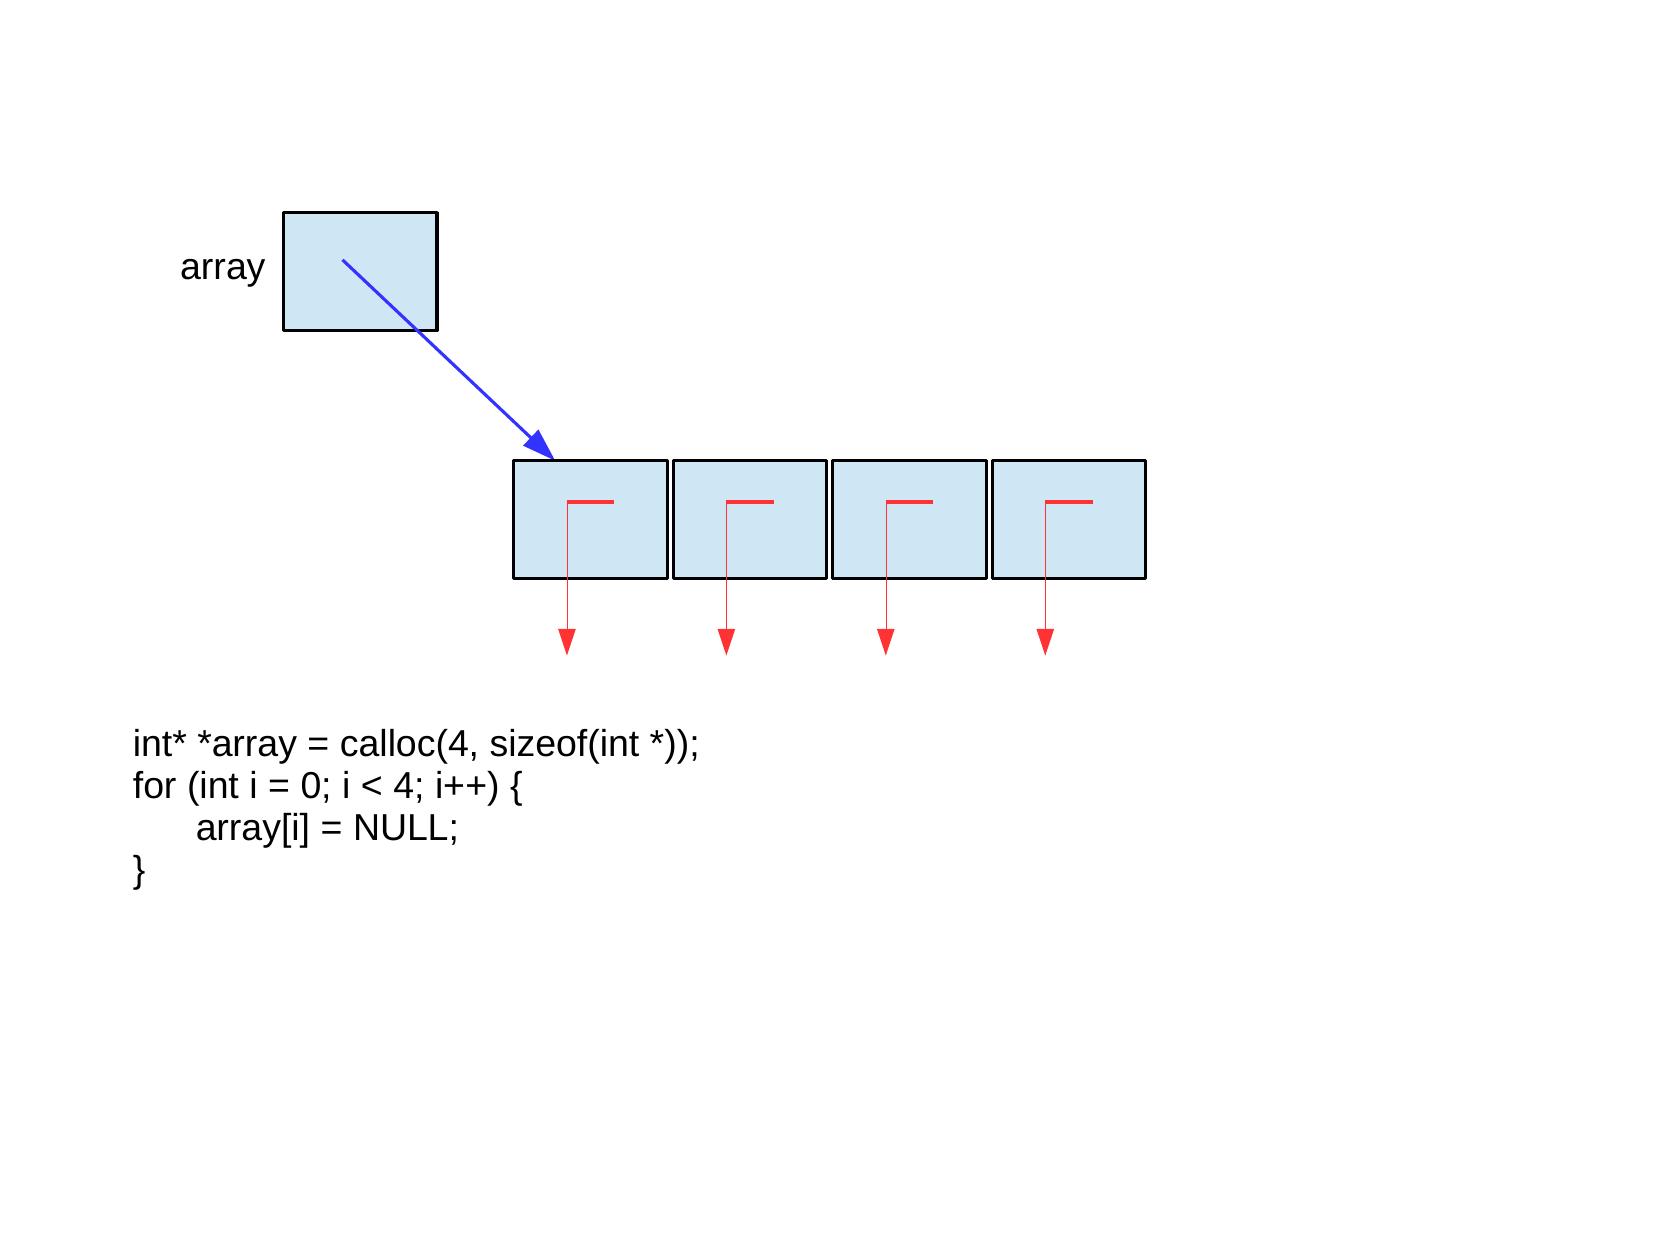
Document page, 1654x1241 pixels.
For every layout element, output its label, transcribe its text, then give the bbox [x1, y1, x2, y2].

text_box [673, 460, 827, 579]
text_box int* *array = calloc(4, sizeof(int *)); for (int i = 0; i < 4; i++) { array[i] = NULL; } [118, 714, 886, 898]
text_box [283, 212, 438, 331]
text_box [992, 460, 1146, 579]
text_box [283, 275, 414, 331]
text_box [513, 460, 668, 579]
text_box array [165, 238, 355, 296]
text_box [832, 460, 987, 579]
